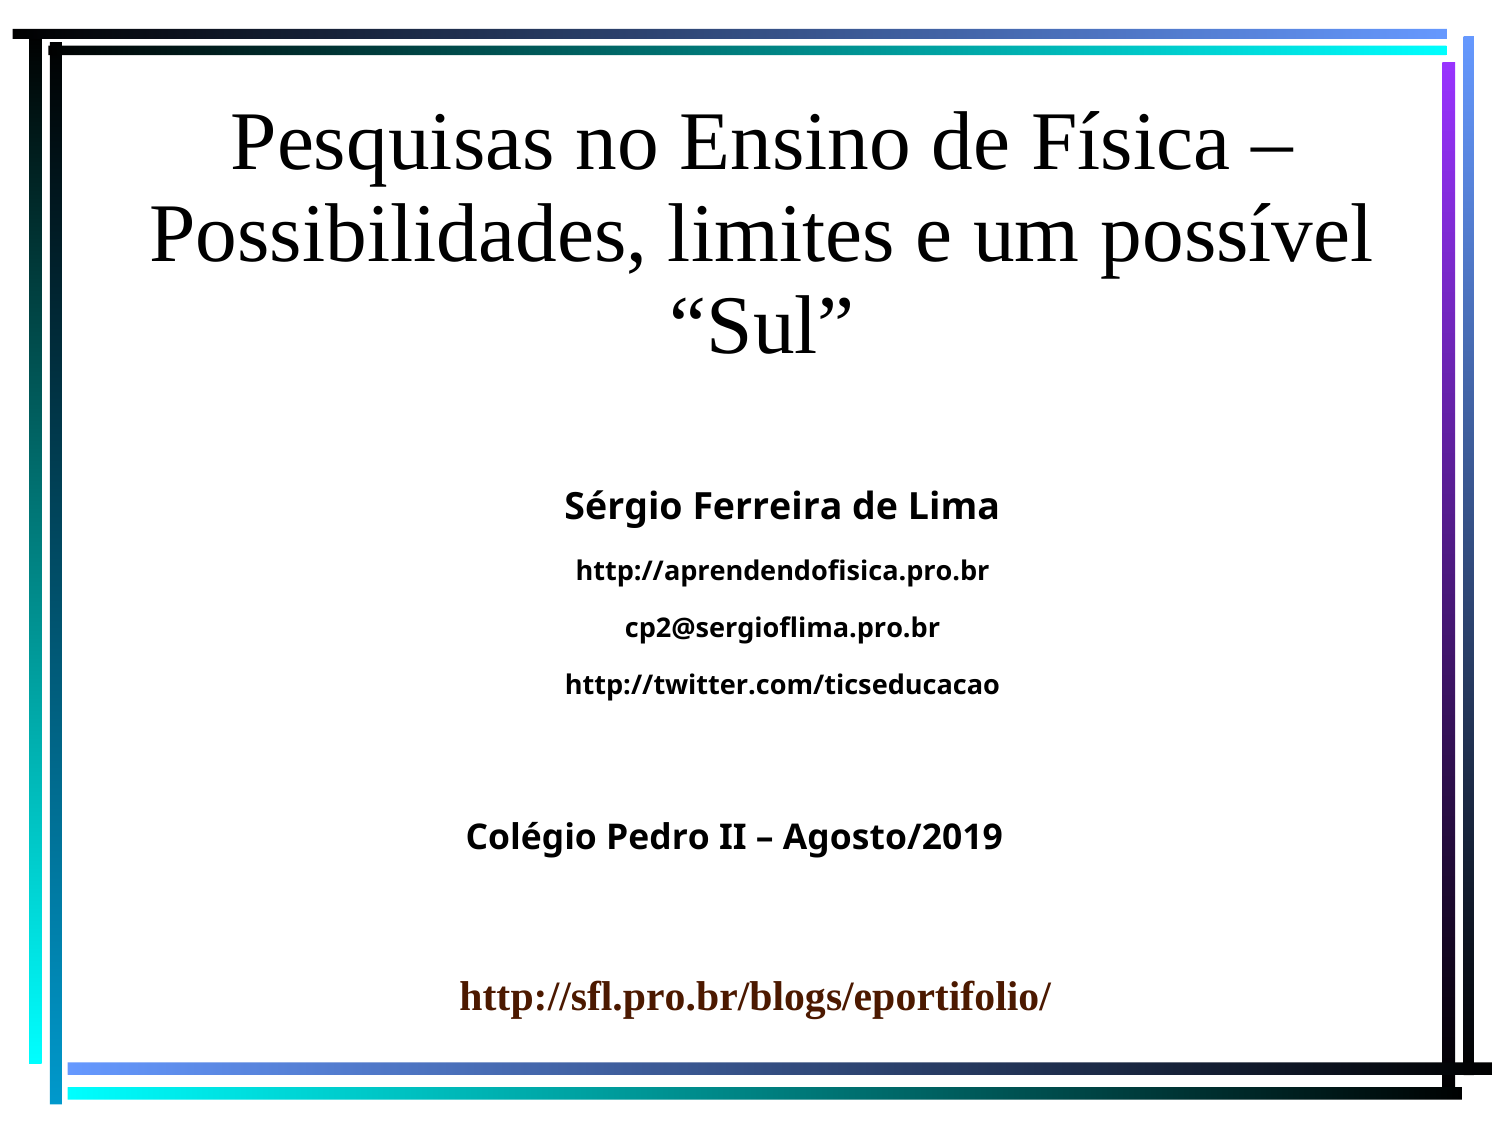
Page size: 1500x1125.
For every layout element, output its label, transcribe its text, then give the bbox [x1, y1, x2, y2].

title Pesquisas no Ensino de Física – Possibilidades, limites e um possível “Sul” [125, 87, 1401, 380]
text_box Sérgio Ferreira de Lima http://aprendendofisica.pro.br cp2@sergioflima.pro.br http://twitter.com/ticseducacao [413, 472, 1152, 687]
text_box Colégio Pedro II – Agosto/2019 [438, 797, 1019, 868]
text_box http://sfl.pro.br/blogs/eportifolio/ [419, 957, 1067, 1029]
